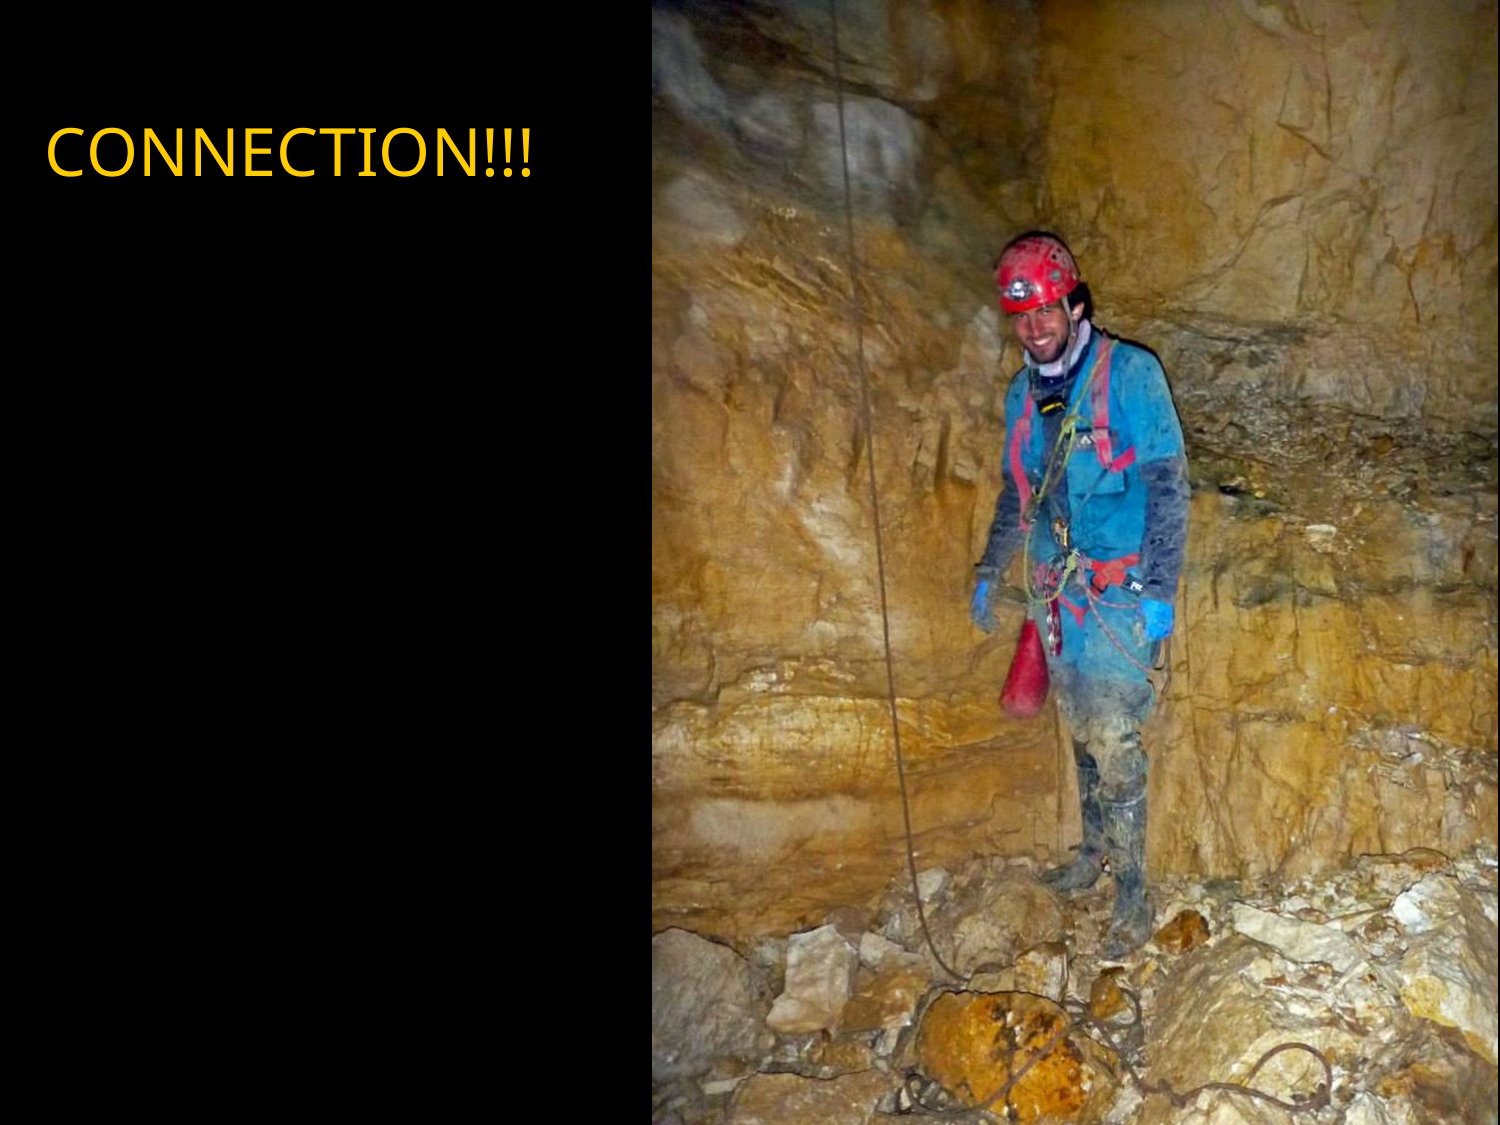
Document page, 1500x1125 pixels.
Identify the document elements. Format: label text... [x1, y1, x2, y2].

picture [652, 0, 1498, 1125]
text_box CONNECTION!!! [29, 101, 653, 278]
